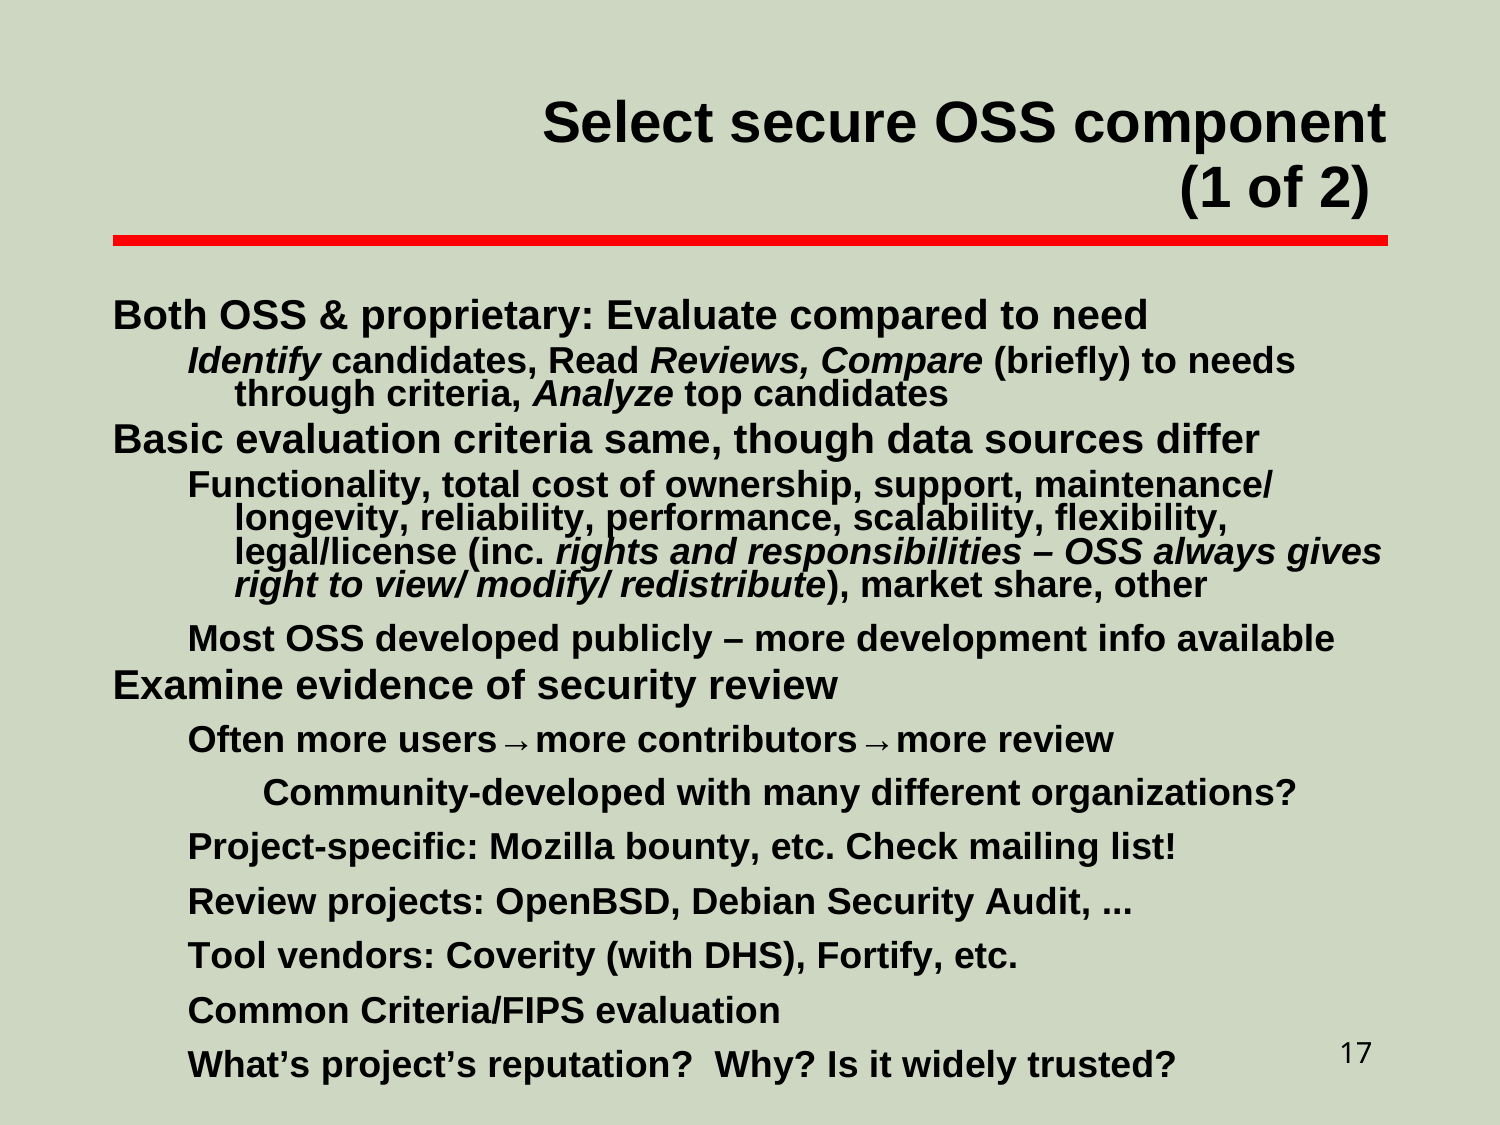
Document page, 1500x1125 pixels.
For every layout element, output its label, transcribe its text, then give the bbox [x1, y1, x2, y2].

list Both OSS & proprietary: Evaluate compared to need Identify candidates, Read Reviews, Compare (briefly) to needs through criteria, Analyze top candidates Basic evaluation criteria same, though data sources differ Functionality, total cost of ownership, support, maintenance/ longevity, reliability, performance, scalability, flexibility, legal/license (inc. rights and responsibilities – OSS always gives right to view/ modify/ redistribute), market share, other Most OSS developed publicly – more development info available Examine evidence of security review Often more users→more contributors→more review Community-developed with many different organizations? Project-specific: Mozilla bounty, etc. Check mailing list! Review projects: OpenBSD, Debian Security Audit, ... Tool vendors: Coverity (with DHS), Fortify, etc. Common Criteria/FIPS evaluation What’s project’s reputation? Why? Is it widely trusted? [112, 299, 1388, 1096]
title Select secure OSS component (1 of 2) [337, 89, 1388, 220]
